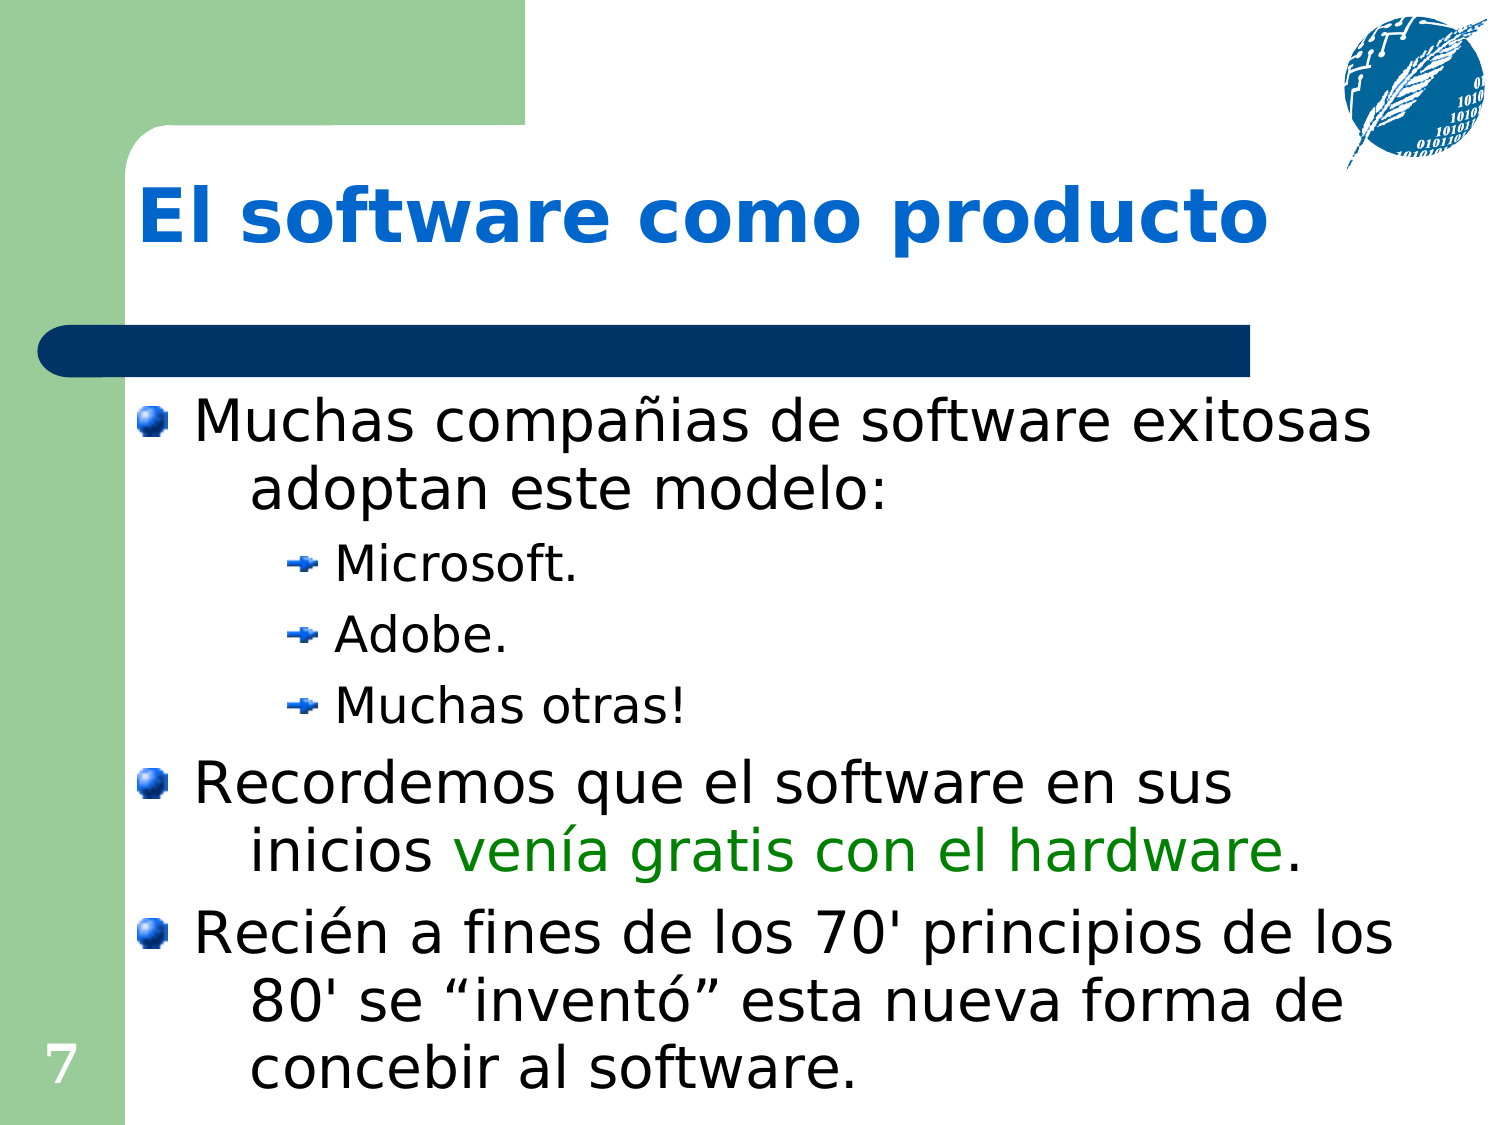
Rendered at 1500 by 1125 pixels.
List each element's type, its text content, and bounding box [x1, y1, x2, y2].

picture [1416, 140, 1425, 149]
list Muchas compañias de software exitosas adoptan este modelo: Microsoft. Adobe. Muchas otras! Recordemos que el software en sus inicios venía gratis con el hardware. Recién a fines de los 70' principios de los 80' se “inventó” esta nueva forma de concebir al software. [137, 387, 1400, 1103]
title El software como producto [136, 136, 1414, 301]
picture [1433, 139, 1440, 147]
picture [1341, 15, 1487, 172]
picture [1436, 127, 1450, 136]
picture [1427, 138, 1431, 148]
